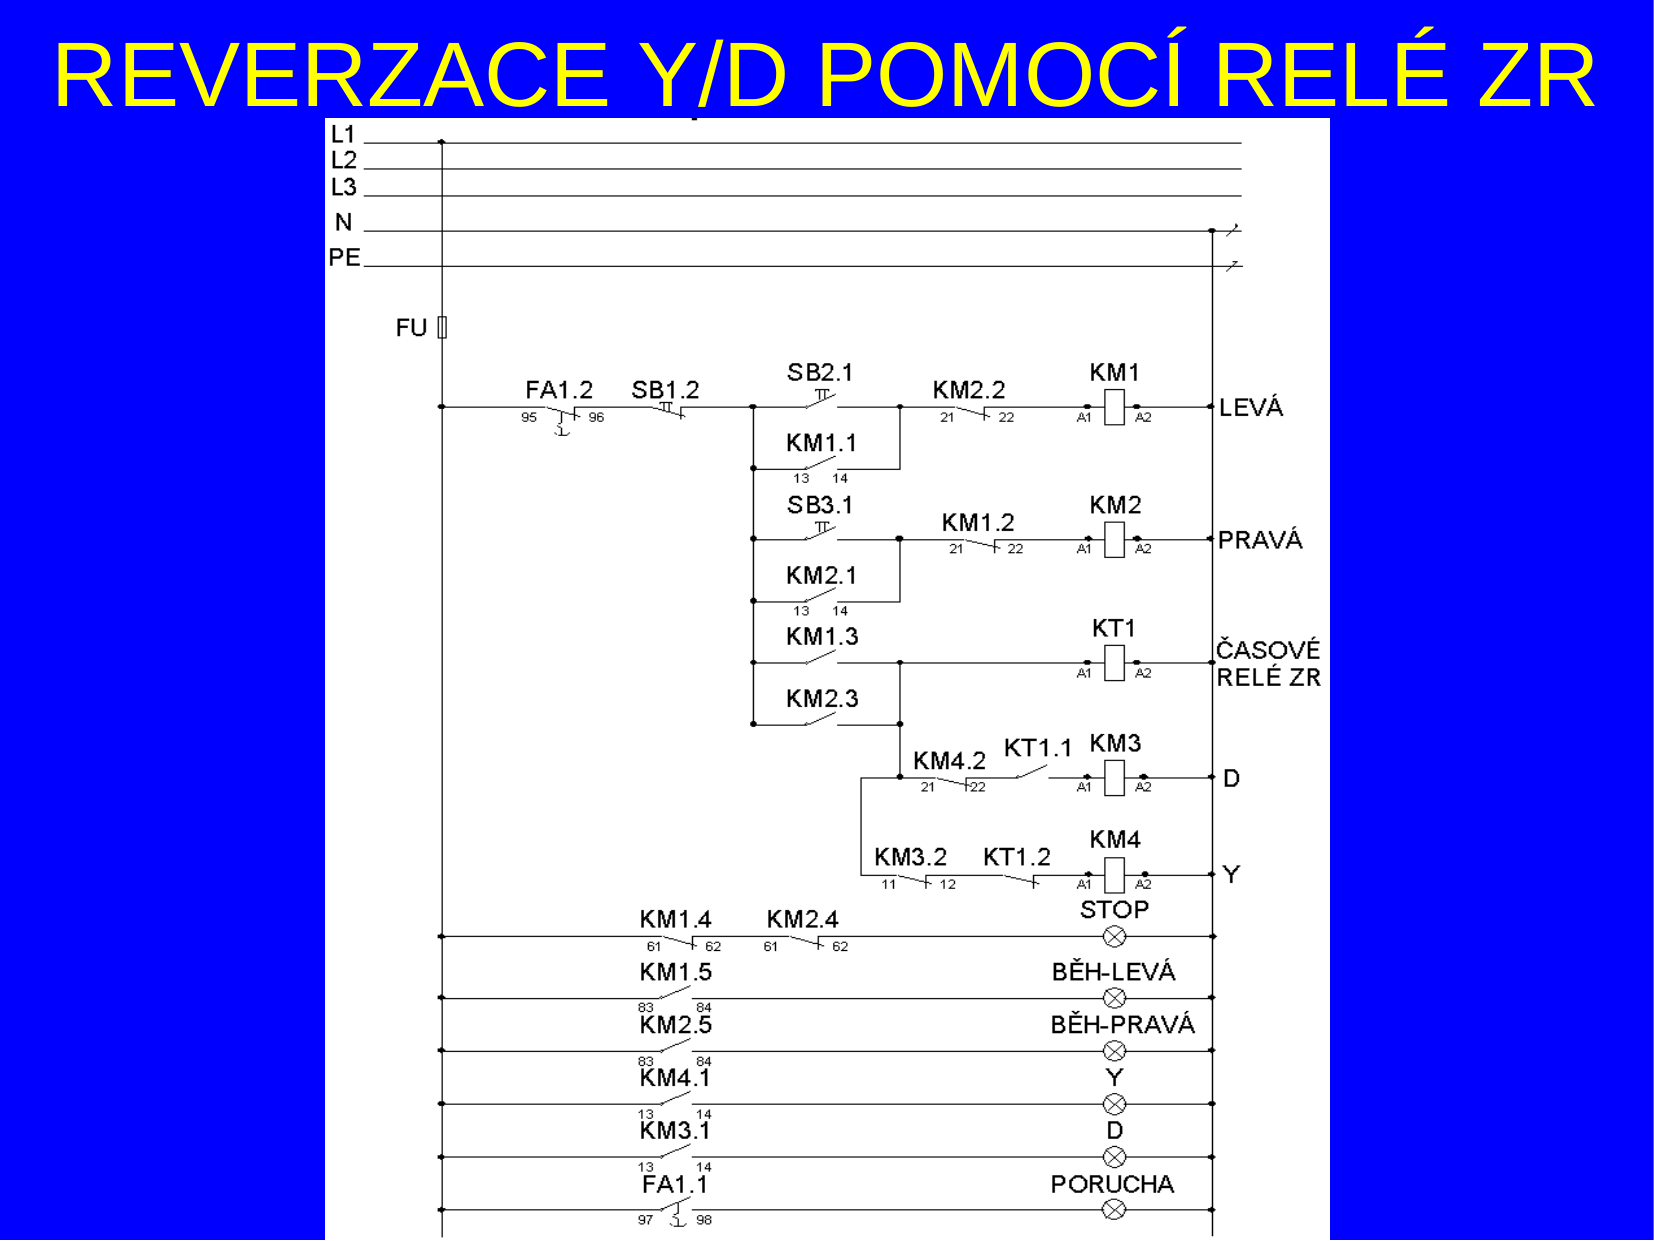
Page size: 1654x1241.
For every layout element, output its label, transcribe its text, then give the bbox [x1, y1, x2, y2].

picture [325, 118, 1330, 1241]
title REVERZACE Y/D POMOCÍ RELÉ ZR [0, 0, 1654, 159]
